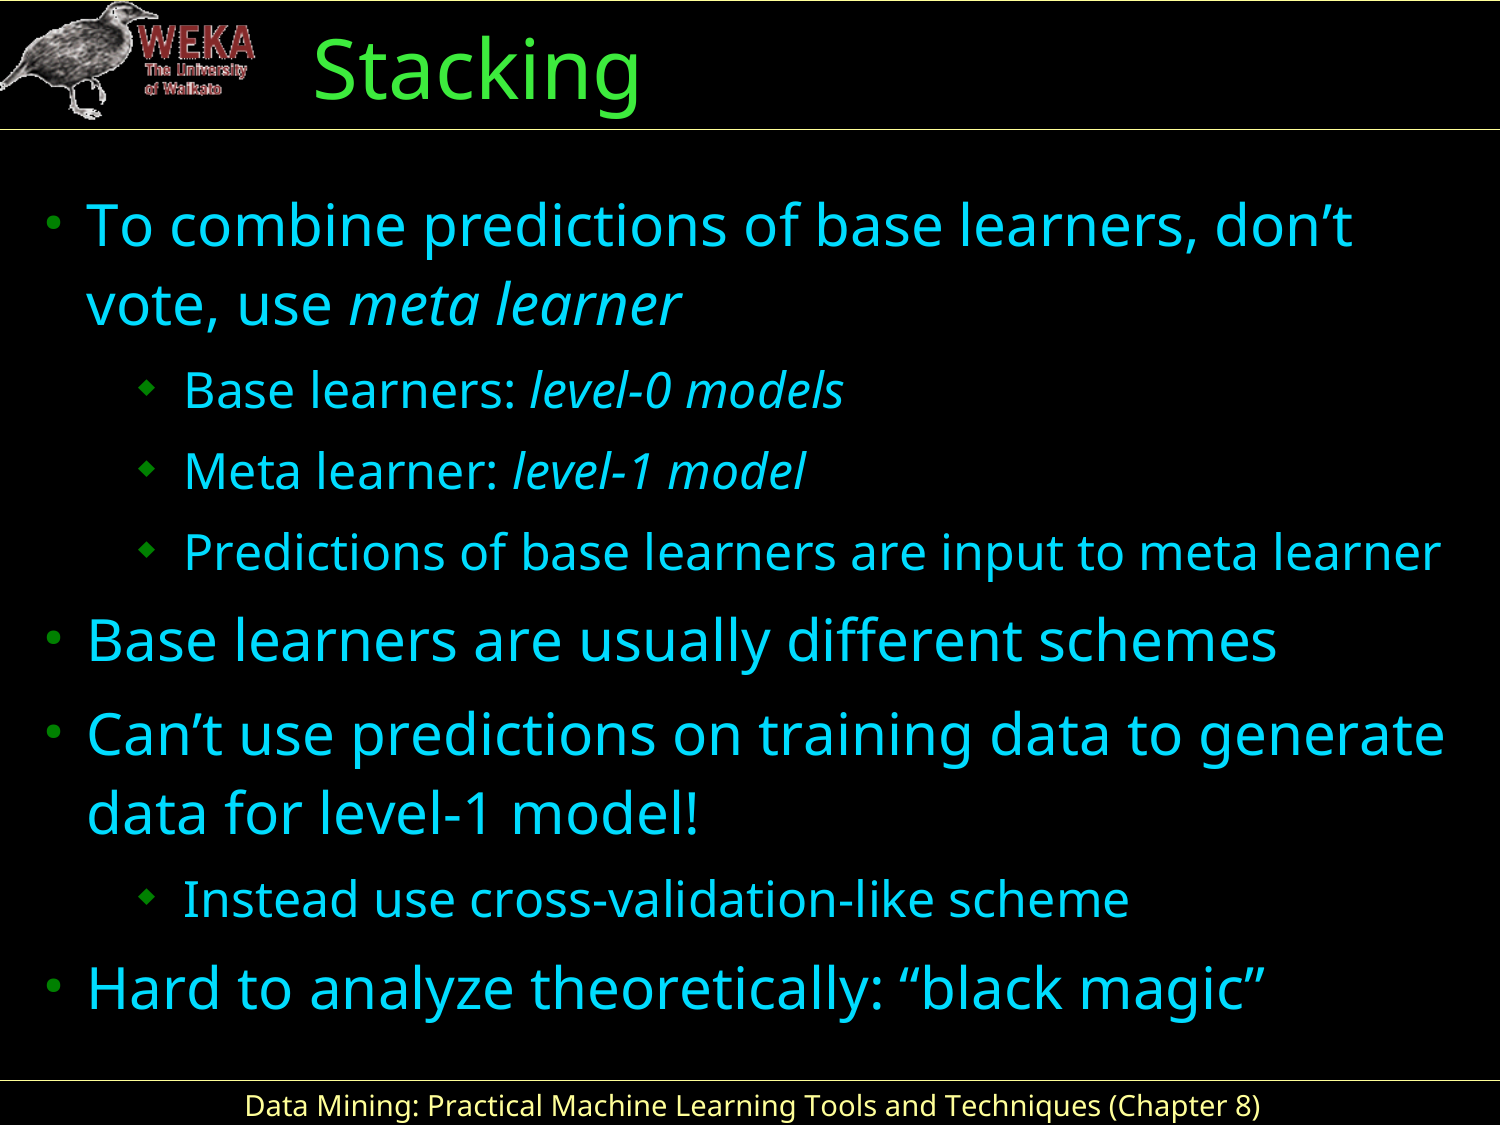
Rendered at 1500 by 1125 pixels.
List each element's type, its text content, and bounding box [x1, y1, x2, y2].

title Stacking [297, 0, 1500, 148]
picture [0, 1, 266, 129]
text_box To combine predictions of base learners, don’t vote, use meta learner Base learners: level-0 models Meta learner: level-1 model Predictions of base learners are input to meta learner Base learners are usually different schemes Can’t use predictions on training data to generate data for level-1 model! Instead use cross-validation-like scheme Hard to analyze theoretically: “black magic” [29, 177, 1477, 904]
